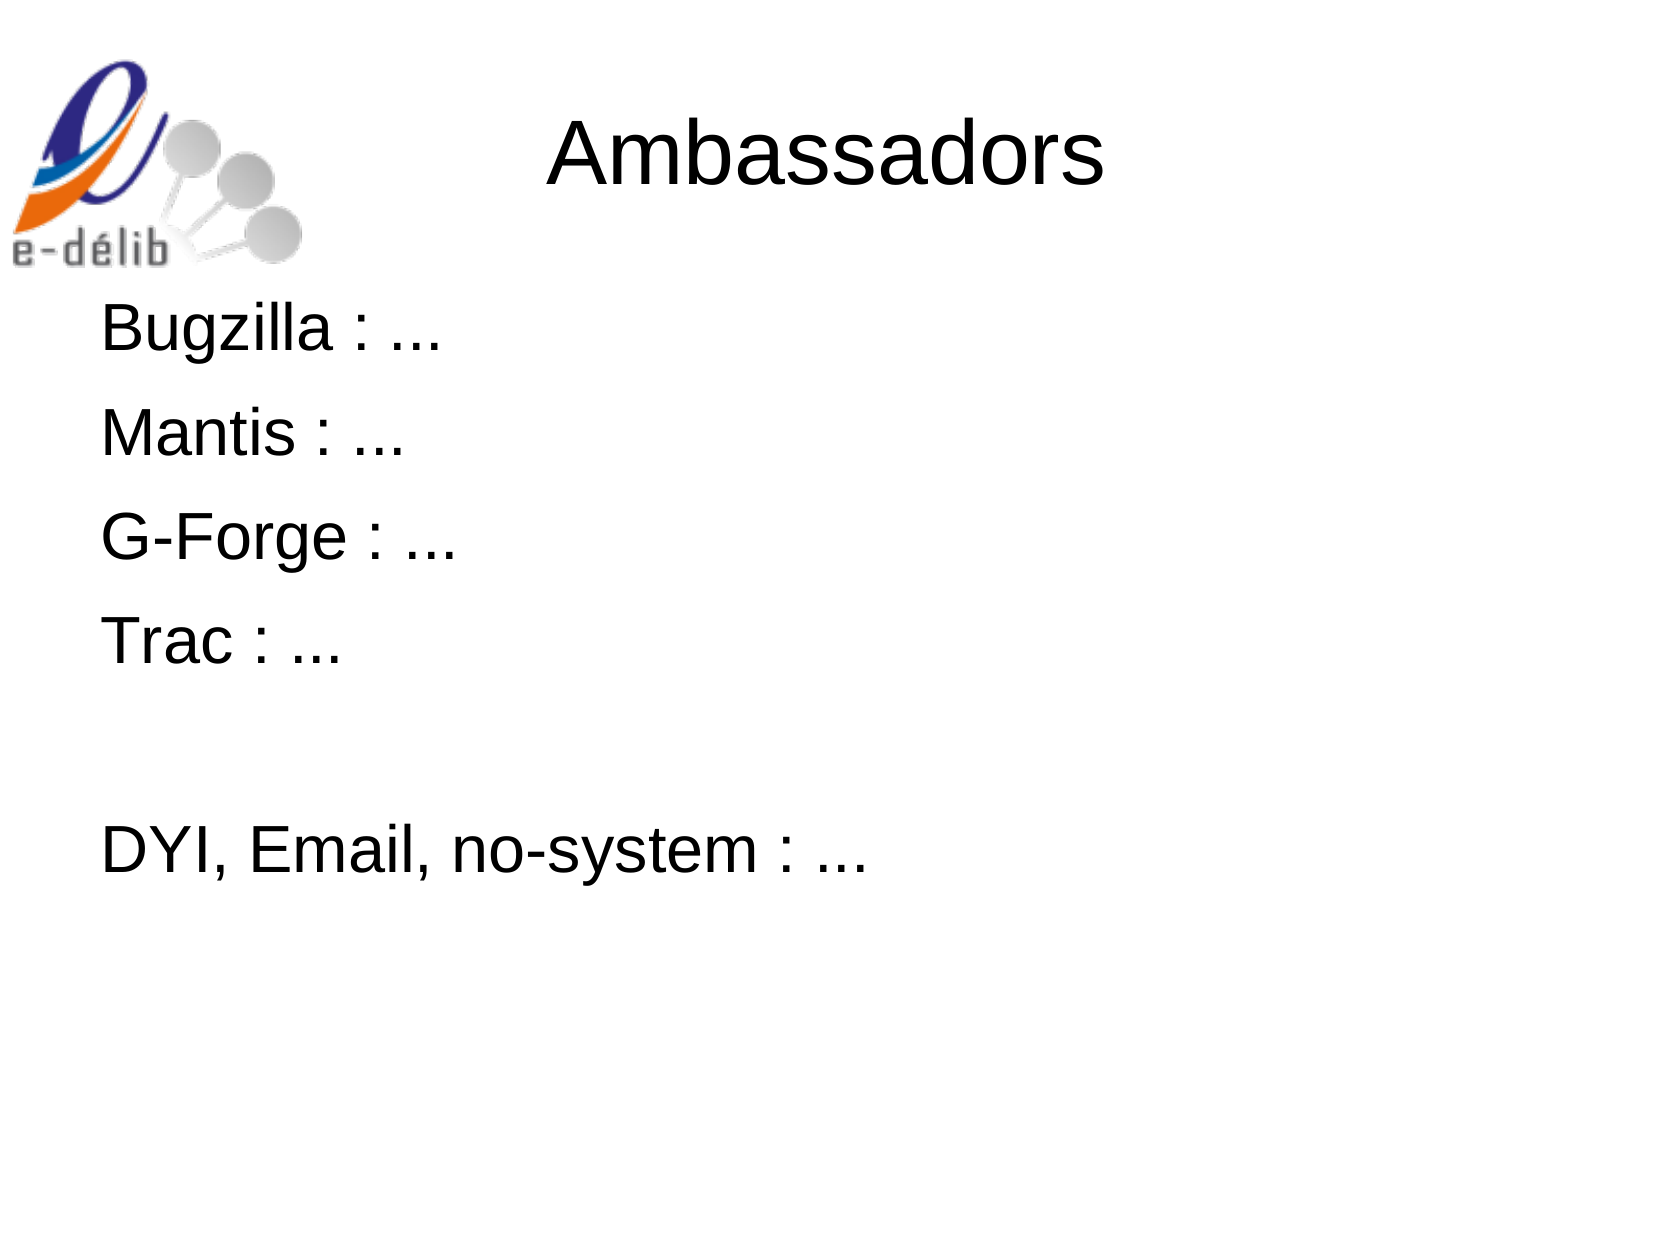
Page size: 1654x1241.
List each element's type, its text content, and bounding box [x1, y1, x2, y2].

title Ambassadors [82, 49, 1571, 257]
picture [0, 59, 325, 268]
list Bugzilla : ... Mantis : ... G-Forge : ... Trac : ... DYI, Email, no-system : ... [82, 290, 1571, 1109]
